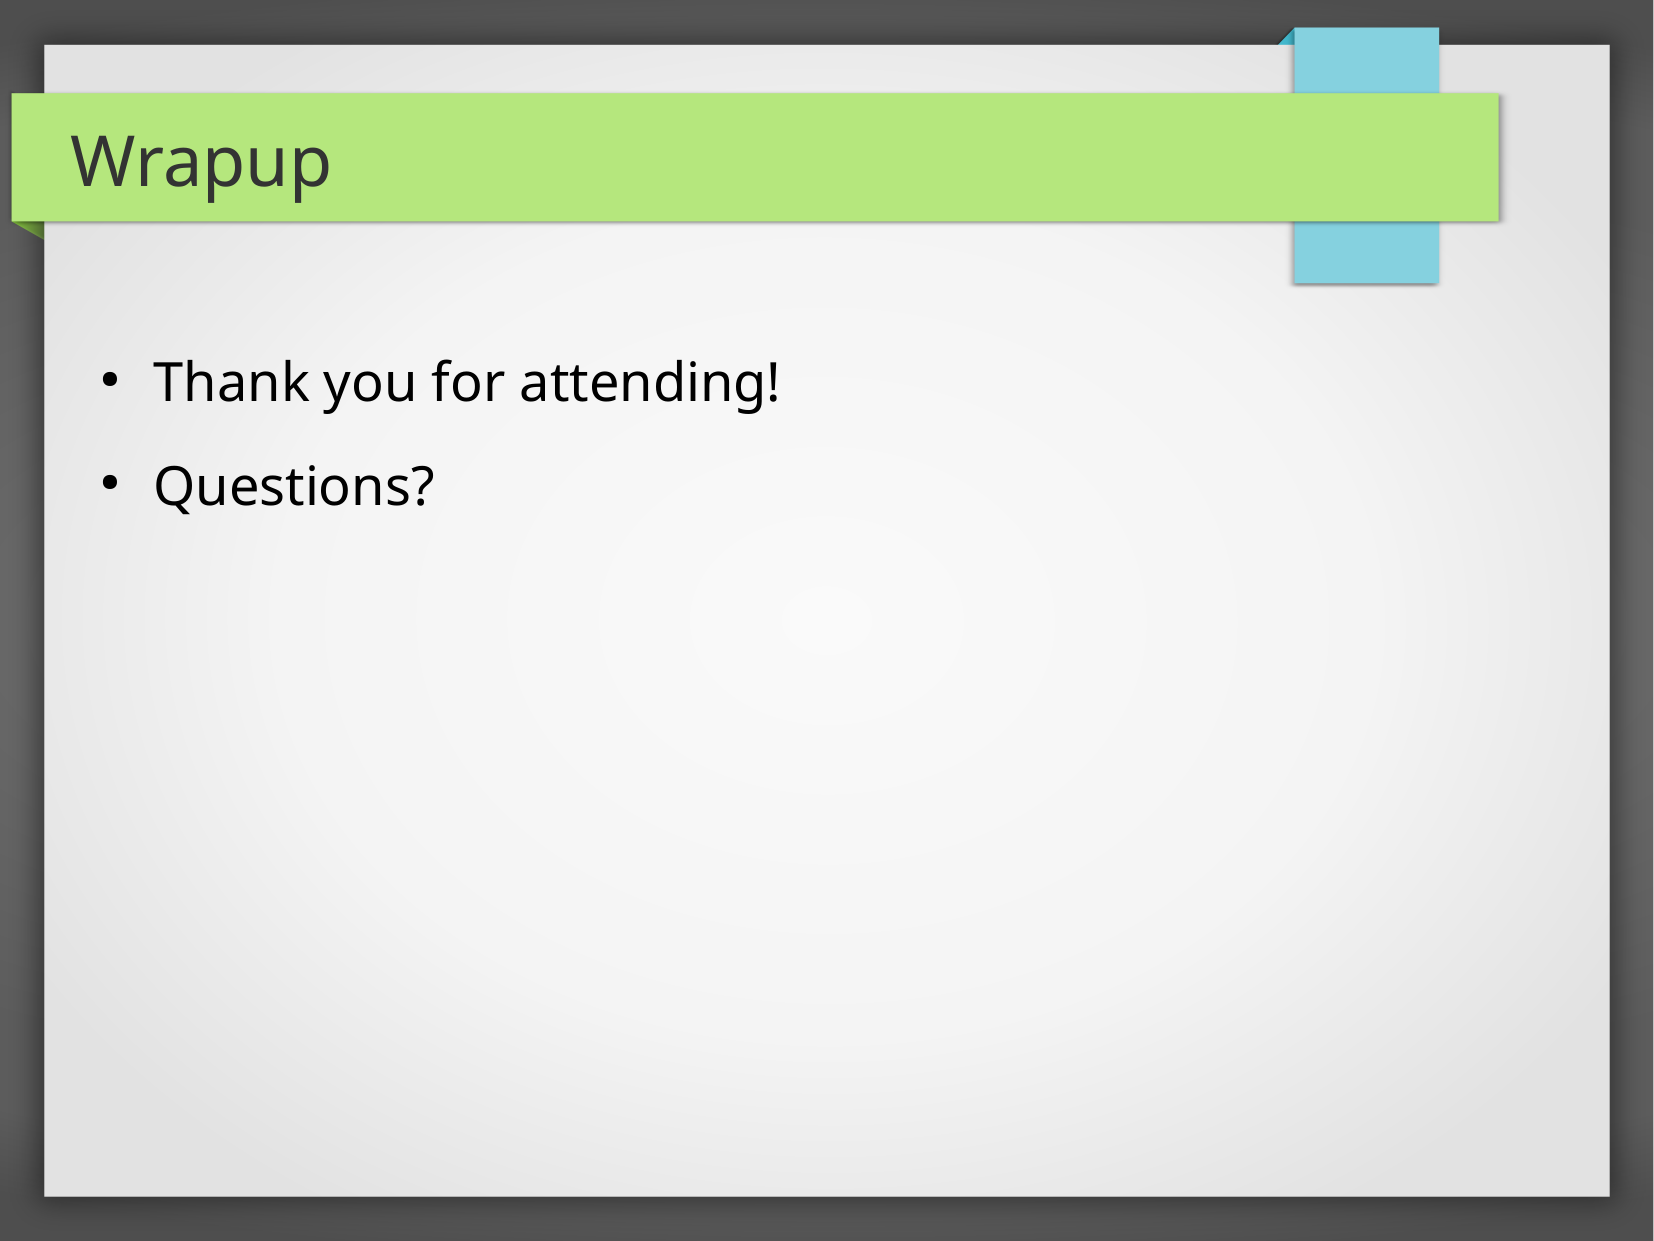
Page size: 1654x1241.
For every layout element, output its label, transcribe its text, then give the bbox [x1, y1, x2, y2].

list Thank you for attending! Questions? [82, 343, 1538, 1063]
title Wrapup [70, 106, 1229, 213]
picture [0, 0, 1654, 1241]
